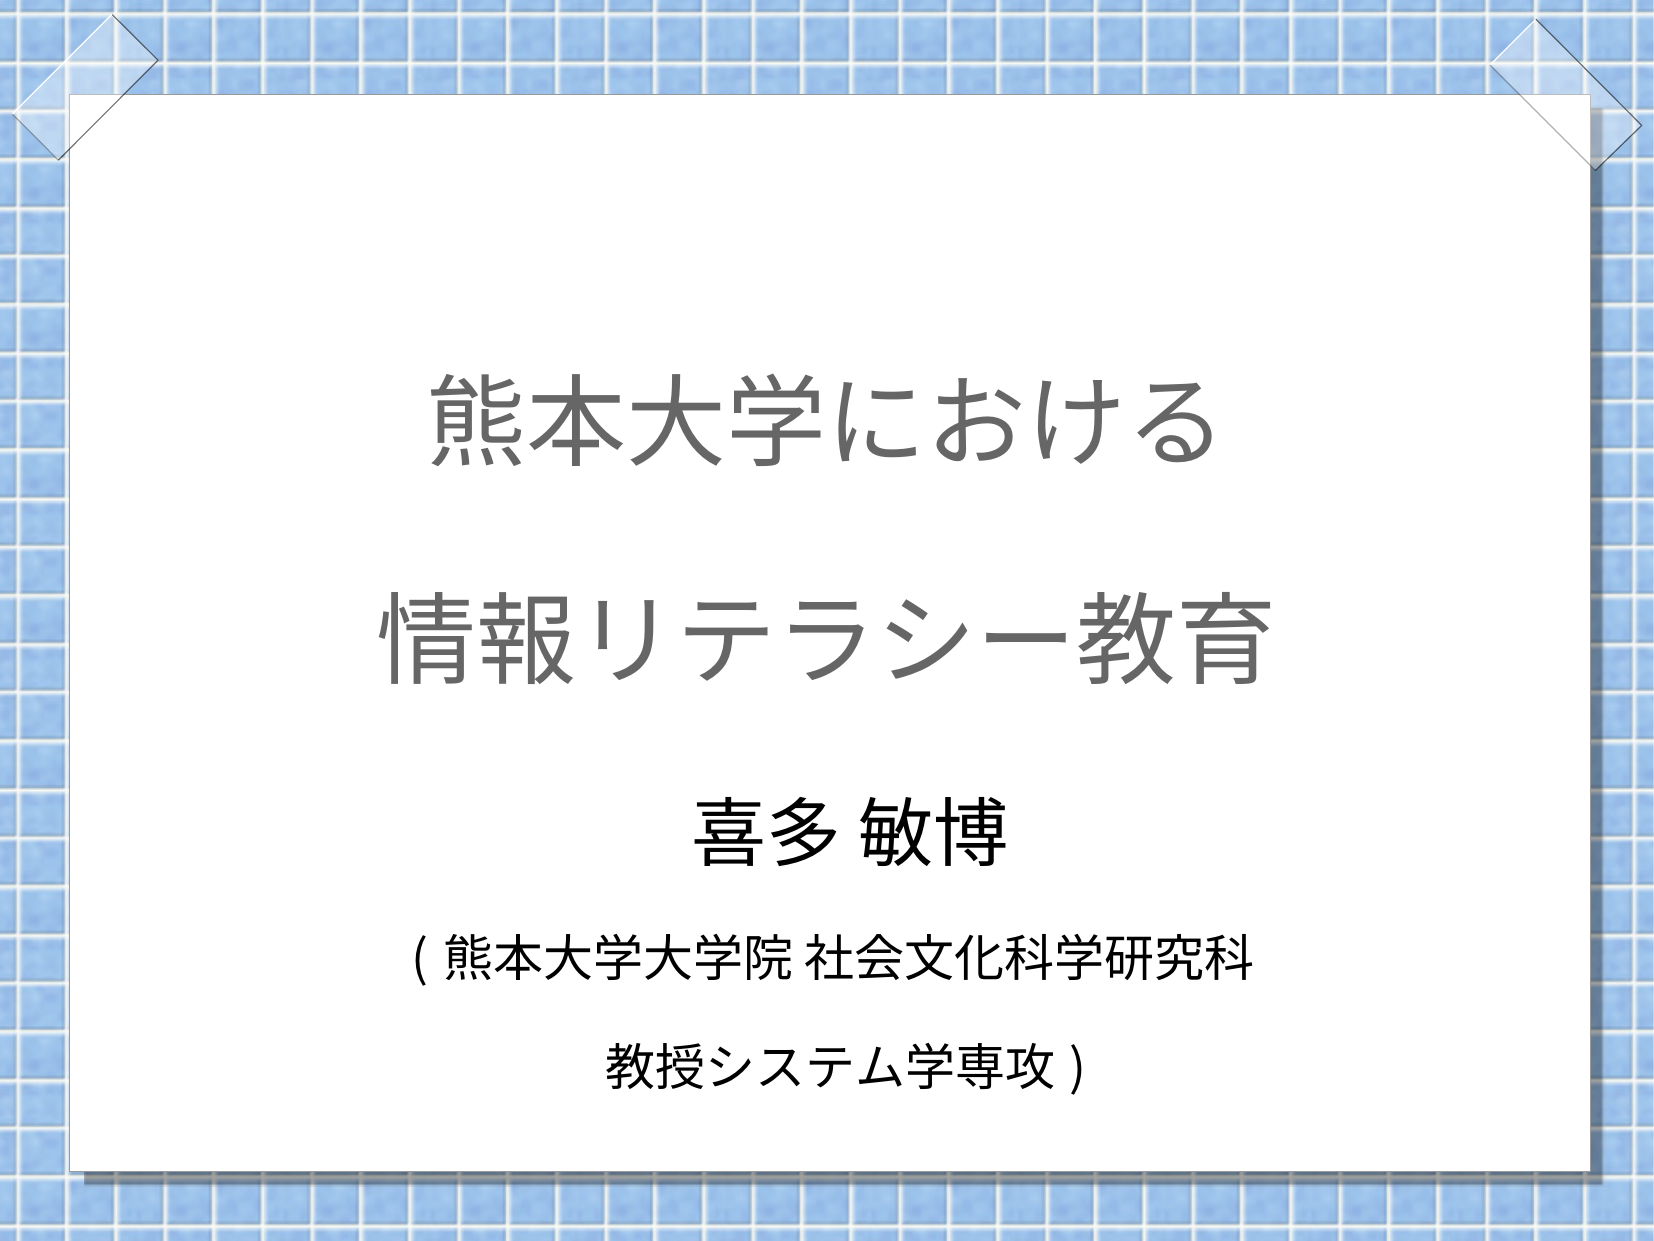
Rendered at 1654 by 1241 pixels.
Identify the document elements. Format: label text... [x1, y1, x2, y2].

subtitle 喜多 敏博 (熊本大学大学院 社会文化科学研究科 教授システム学専攻) [119, 659, 1547, 1161]
picture [0, 0, 1654, 1241]
title 熊本大学における 情報リテラシー教育 [364, 331, 1289, 644]
